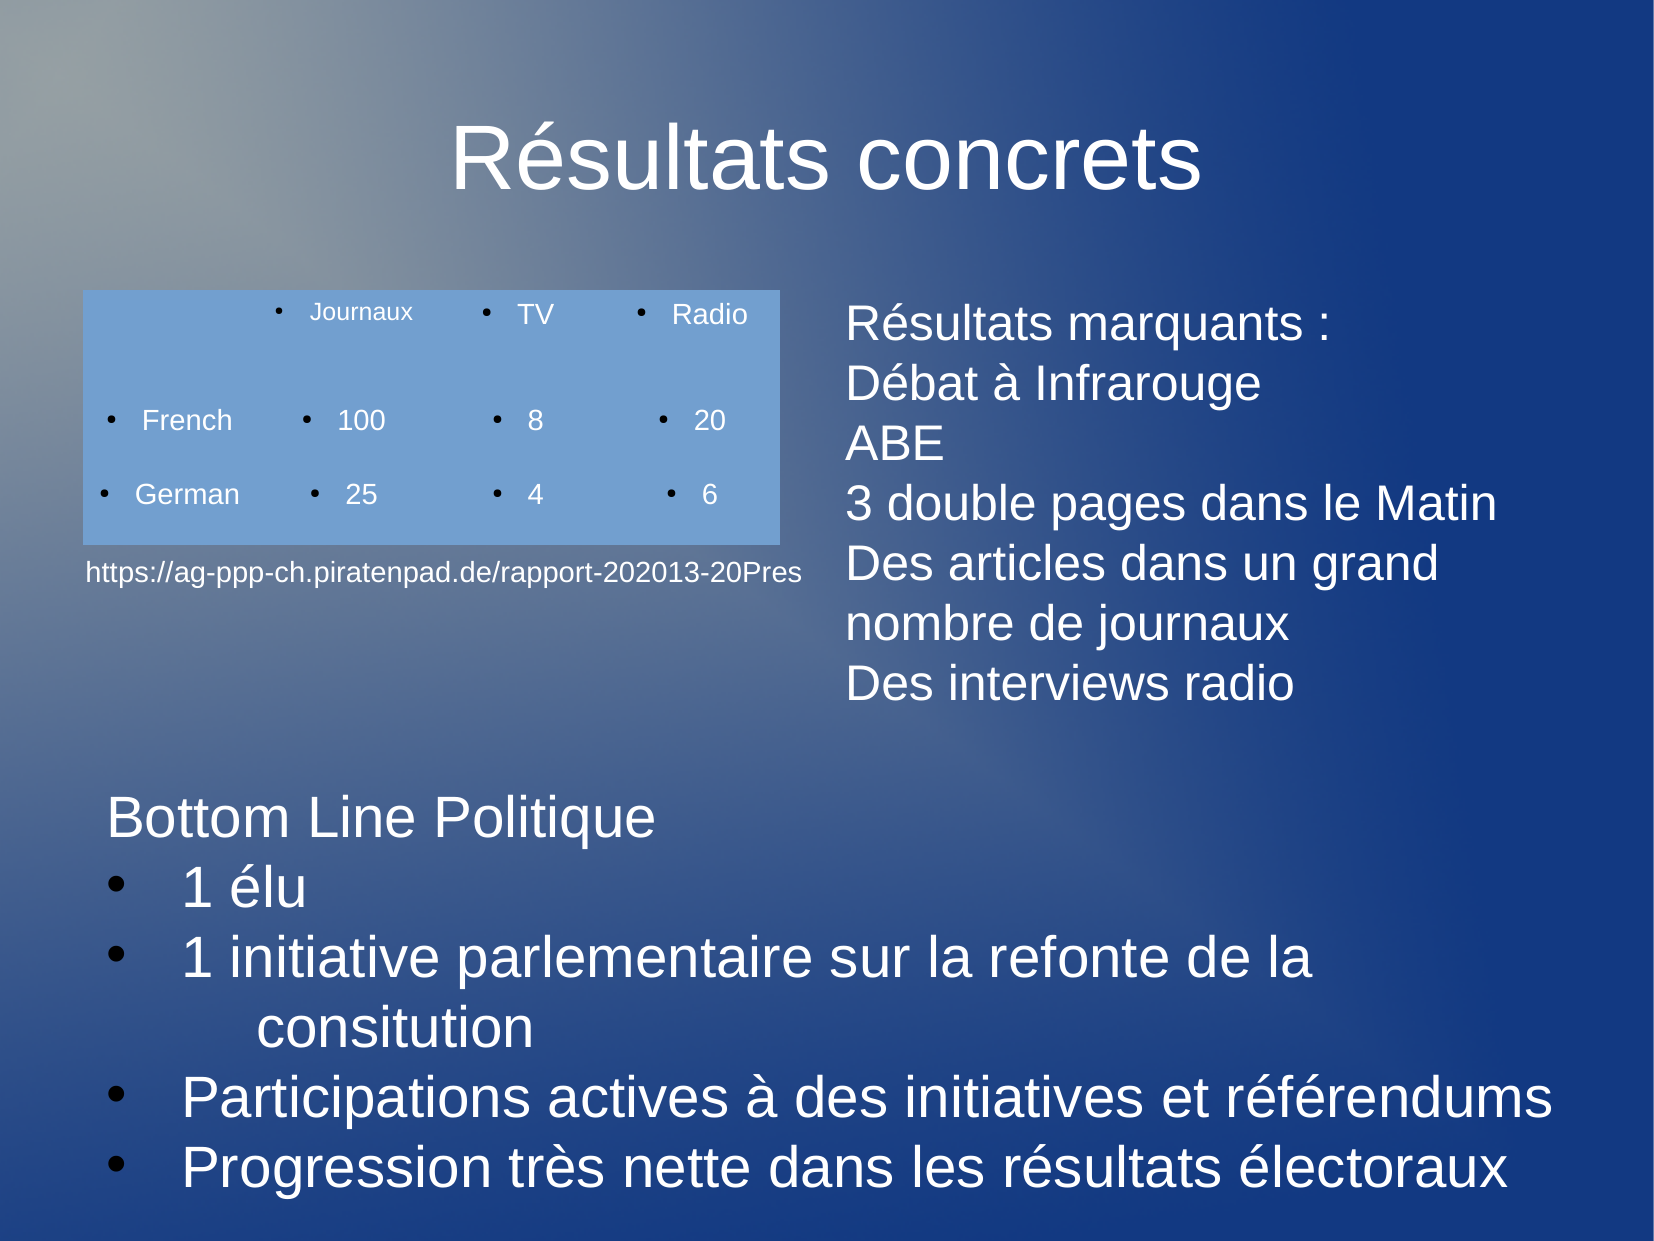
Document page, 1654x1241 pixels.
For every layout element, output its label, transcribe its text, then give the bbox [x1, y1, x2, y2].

table_header TV [431, 290, 605, 397]
table_cell French [83, 397, 257, 471]
text_box Résultats marquants : Débat à Infrarouge ABE 3 double pages dans le Matin Des articles dans un grand nombre de journaux Des interviews radio [845, 290, 1572, 686]
text_box https://ag-ppp-ch.piratenpad.de/rapport-202013-20Pres [70, 545, 819, 594]
table_cell 8 [431, 397, 605, 471]
table_cell 25 [257, 471, 431, 545]
table_cell German [83, 471, 257, 545]
table_header Journaux [257, 290, 431, 397]
table_cell 20 [605, 397, 780, 471]
table_cell 100 [257, 397, 431, 471]
text_box Bottom Line Politique 1 élu 1 initiative parlementaire sur la refonte de la consitution Participations actives à des initiatives et référendums Progression très nette dans les résultats électoraux [106, 778, 1595, 1212]
table_cell 4 [431, 471, 605, 545]
table_header [83, 290, 257, 397]
text_box Résultats concrets [82, 49, 1571, 257]
table_cell 6 [605, 471, 780, 545]
table_header Radio [605, 290, 780, 397]
